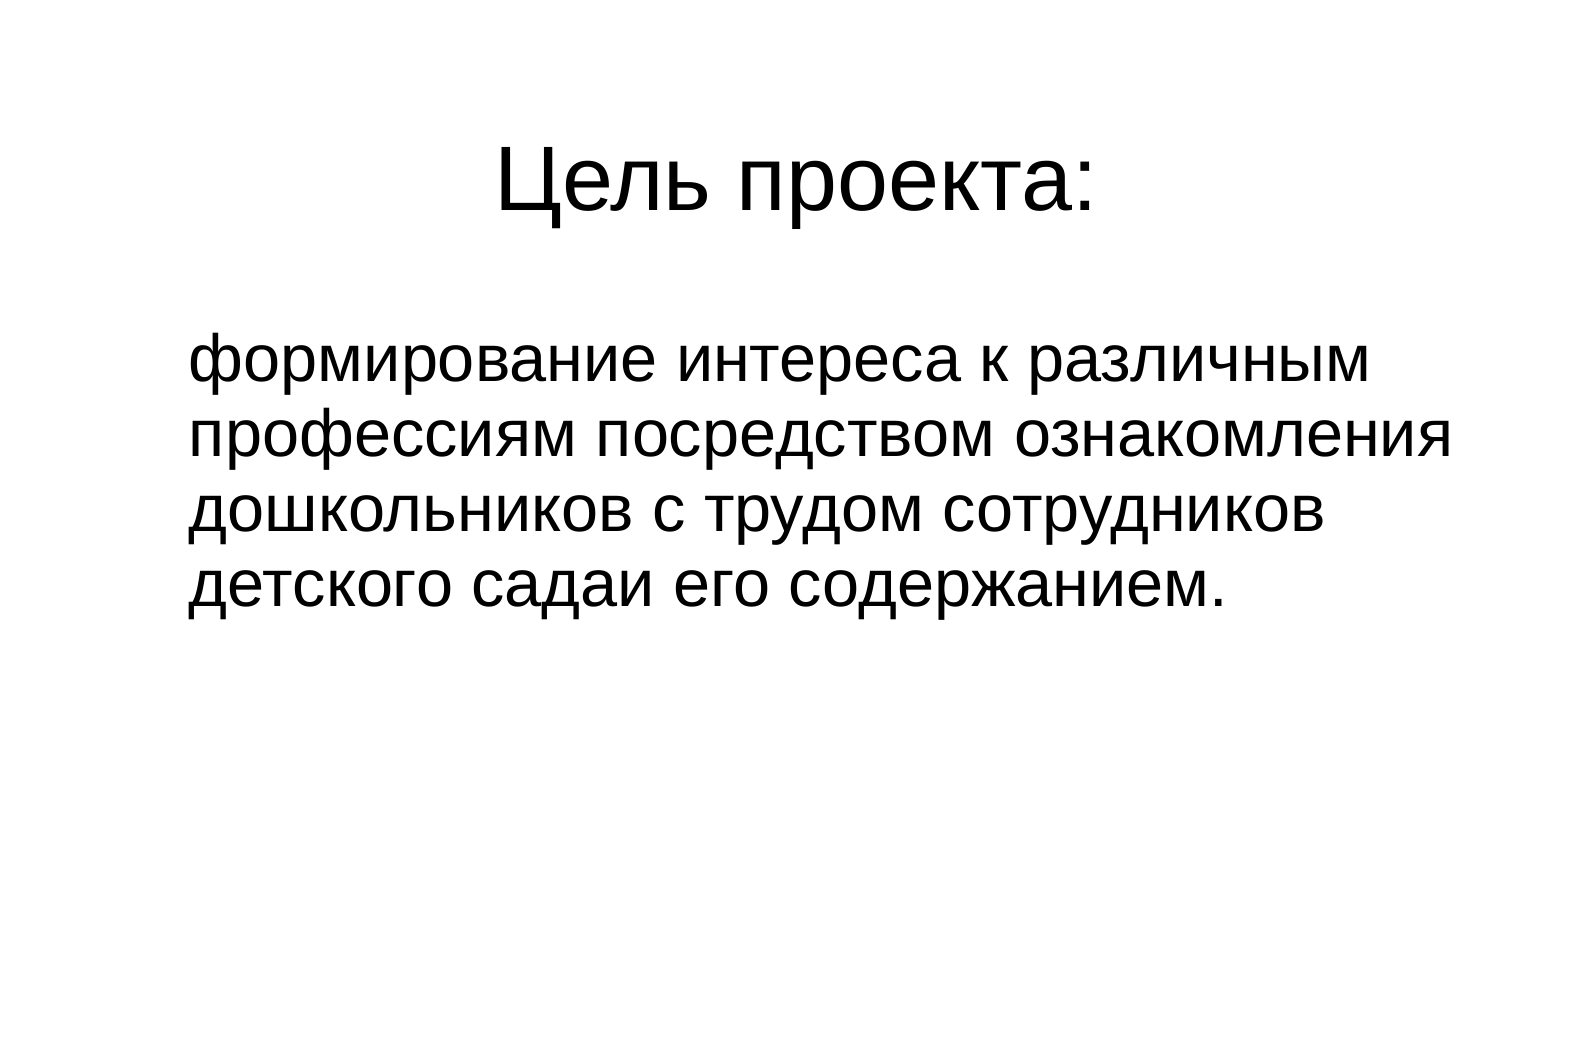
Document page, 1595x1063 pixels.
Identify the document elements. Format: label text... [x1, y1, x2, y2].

list формирование интереса к различным профессиям посредством ознакомления дошкольников с трудом сотрудников детского садаи его содержанием. [118, 321, 1480, 827]
title Цель проекта: [115, 89, 1478, 268]
